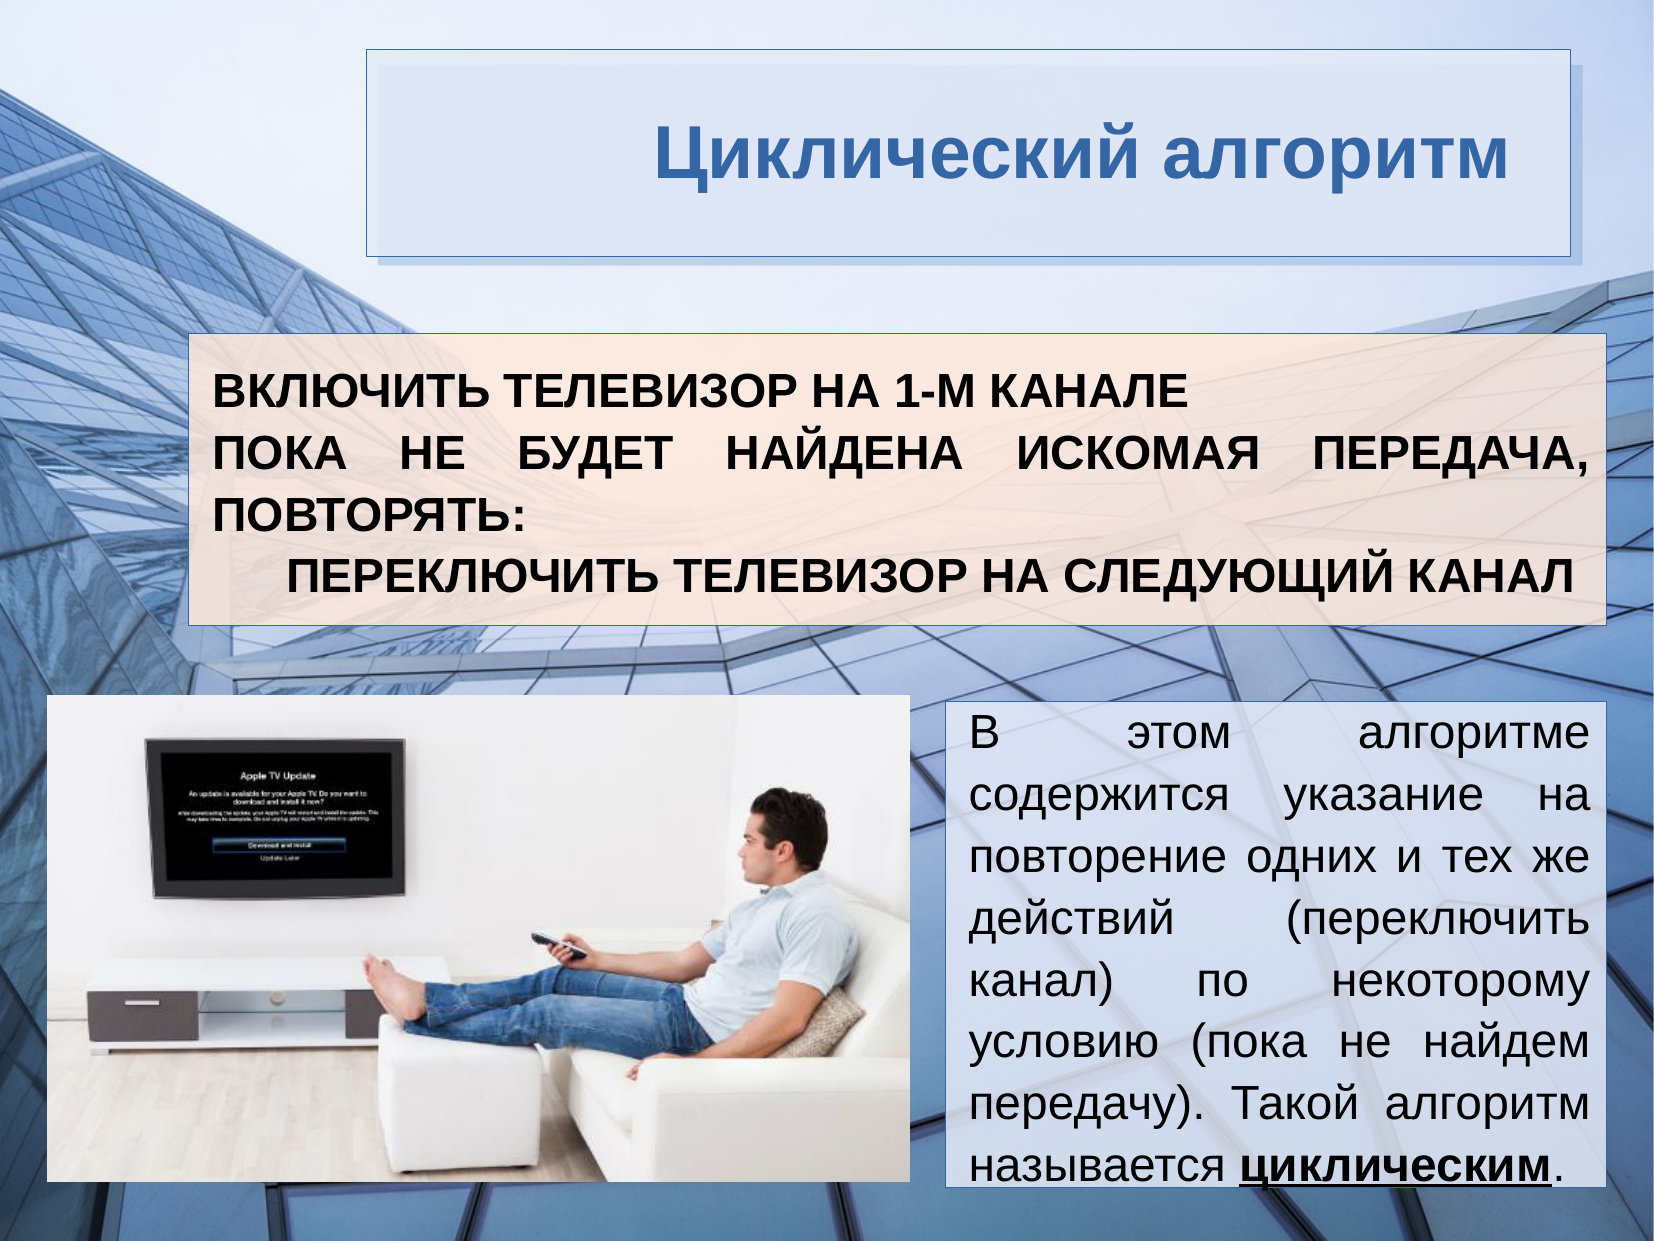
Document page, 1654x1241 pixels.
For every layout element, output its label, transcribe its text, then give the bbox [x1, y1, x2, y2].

text_box В этом алгоритме содержится указание на повторение одних и тех же действий (переключить канал) по некоторому условию (пока не найдем передачу). Такой алгоритм называется циклическим. [945, 701, 1607, 1188]
text_box ВКЛЮЧИТЬ ТЕЛЕВИЗОР НА 1-М КАНАЛЕ ПОКА НЕ БУДЕТ НАЙДЕНА ИСКОМАЯ ПЕРЕДАЧА, ПОВТОРЯТЬ: ПЕРЕКЛЮЧИТЬ ТЕЛЕВИЗОР НА СЛЕДУЮЩИЙ КАНАЛ [188, 333, 1607, 626]
title Циклический алгоритм [366, 49, 1571, 257]
text_box [377, 64, 1583, 266]
picture [0, 0, 1654, 1241]
